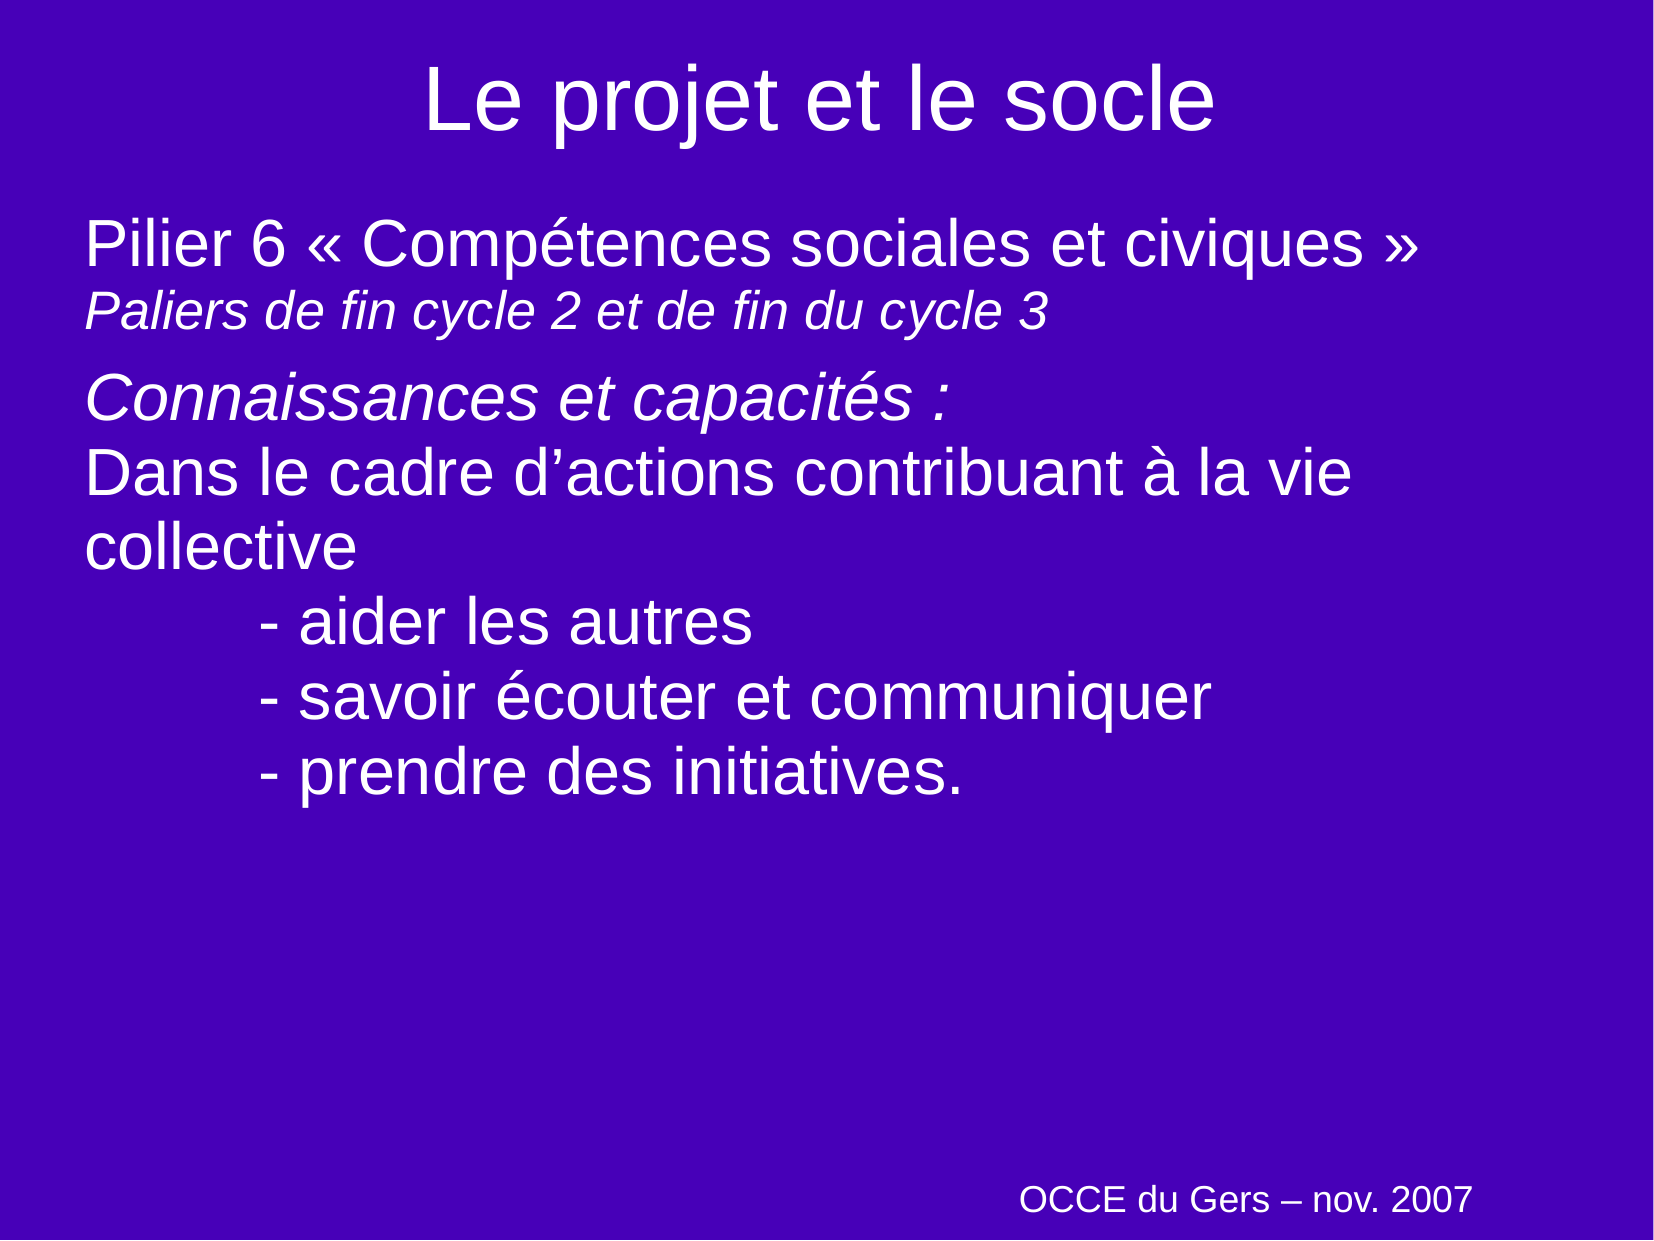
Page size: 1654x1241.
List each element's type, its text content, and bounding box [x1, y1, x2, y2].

title Le projet et le socle [76, 14, 1565, 184]
subtitle Pilier 6 « Compétences sociales et civiques » Paliers de fin cycle 2 et de fin du cycle 3 Connaissances et capacités : Dans le cadre d’actions contribuant à la vie collective - aider les autres - savoir écouter et communiquer - prendre des initiatives. [84, 205, 1573, 983]
text_box OCCE du Gers – nov. 2007 [1003, 1171, 1625, 1229]
